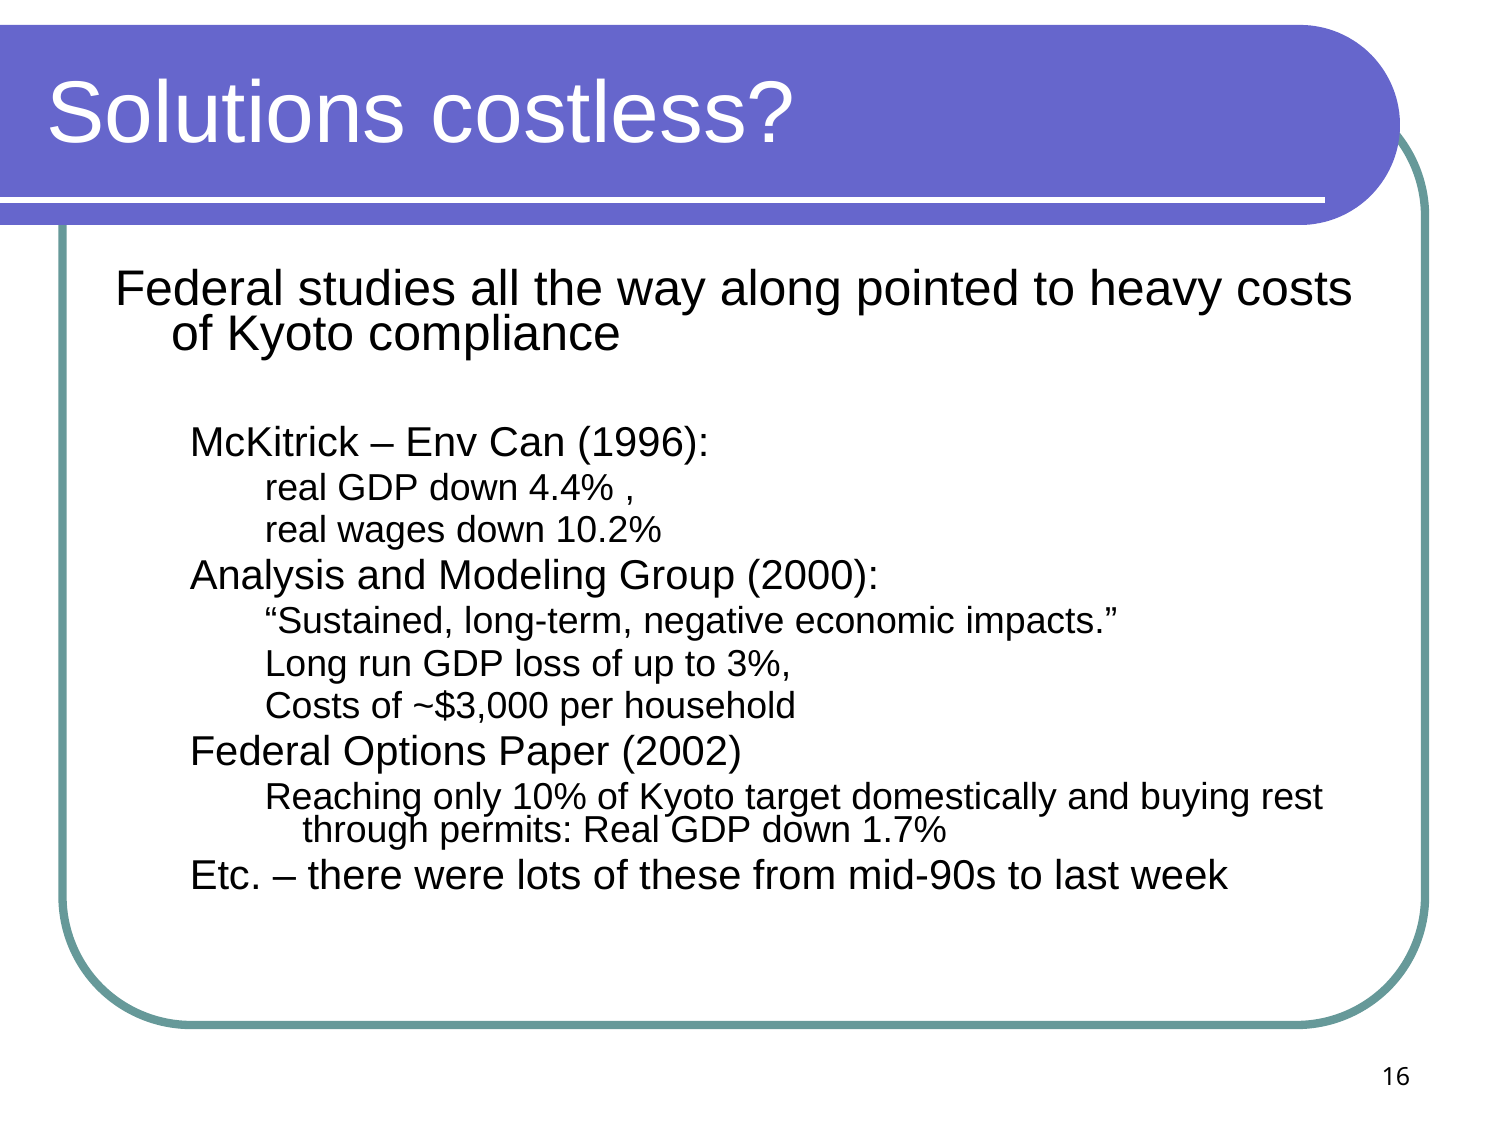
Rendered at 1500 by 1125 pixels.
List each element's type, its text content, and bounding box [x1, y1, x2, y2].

title Solutions costless? [31, 37, 1347, 188]
list Federal studies all the way along pointed to heavy costs of Kyoto compliance McKitrick – Env Can (1996): real GDP down 4.4% , real wages down 10.2% Analysis and Modeling Group (2000): “Sustained, long-term, negative economic impacts.” Long run GDP loss of up to 3%, Costs of ~$3,000 per household Federal Options Paper (2002) Reaching only 10% of Kyoto target domestically and buying rest through permits: Real GDP down 1.7% Etc. – there were lots of these from mid-90s to last week [99, 262, 1401, 988]
